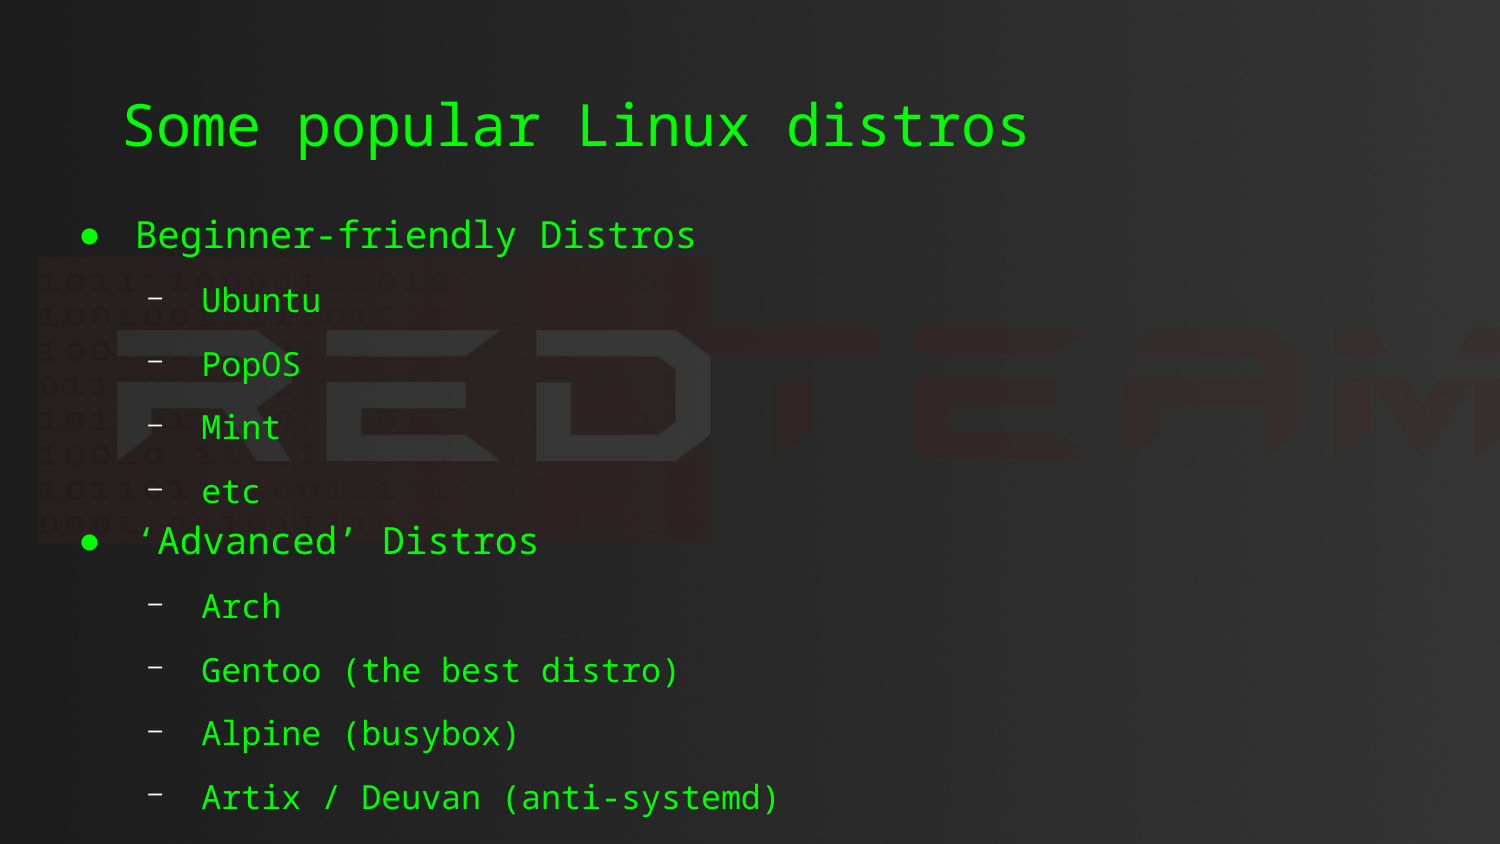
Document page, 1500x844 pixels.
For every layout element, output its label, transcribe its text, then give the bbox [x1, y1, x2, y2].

list Beginner-friendly Distros Ubuntu PopOS Mint etc ‘Advanced’ Distros Arch Gentoo (the best distro) Alpine (busybox) Artix / Deuvan (anti-systemd) [44, 189, 1443, 750]
title Some popular Linux distros [105, 72, 1443, 167]
picture [0, 0, 1500, 844]
